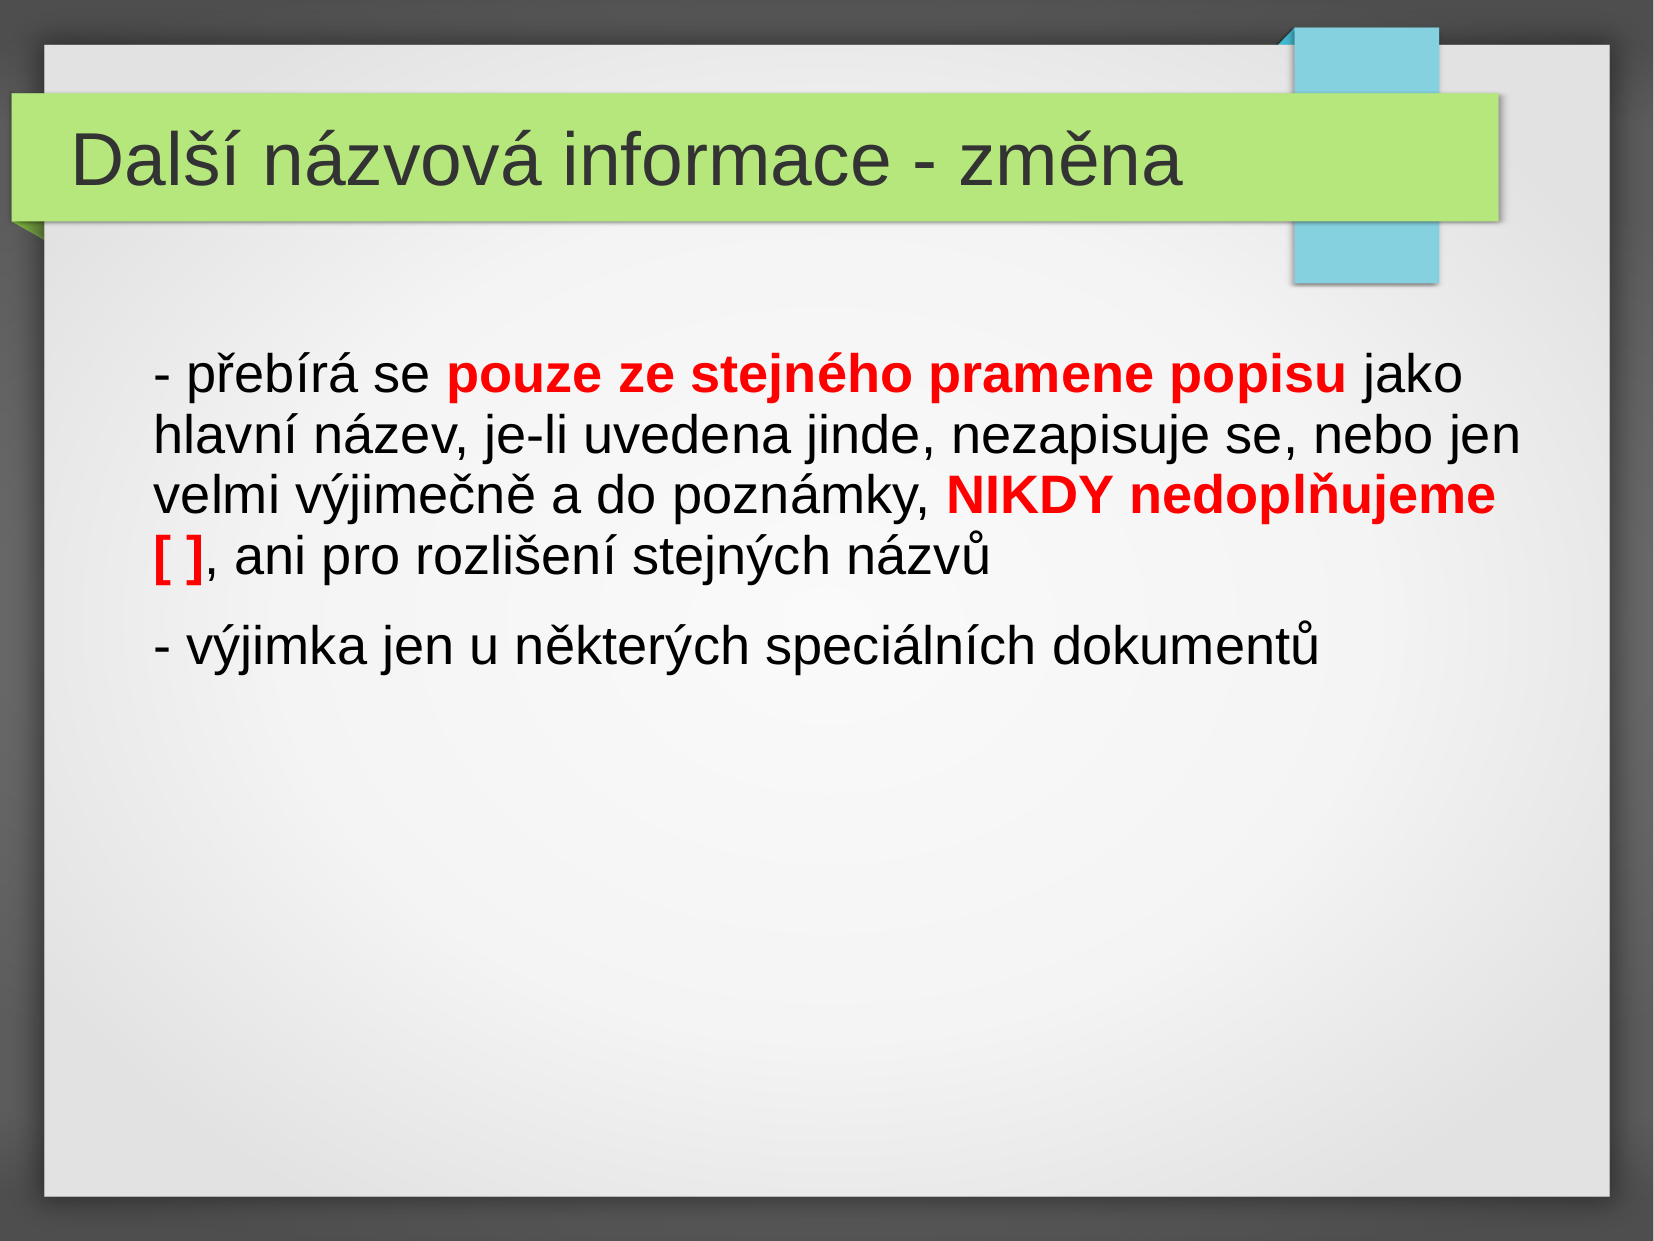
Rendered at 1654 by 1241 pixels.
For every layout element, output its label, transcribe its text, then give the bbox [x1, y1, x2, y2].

title Další názvová informace - změna [70, 106, 1229, 213]
picture [0, 0, 1654, 1241]
list - přebírá se pouze ze stejného pramene popisu jako hlavní název, je-li uvedena jinde, nezapisuje se, nebo jen velmi výjimečně a do poznámky, NIKDY nedoplňujeme [ ], ani pro rozlišení stejných názvů - výjimka jen u některých speciálních dokumentů [82, 343, 1538, 1063]
